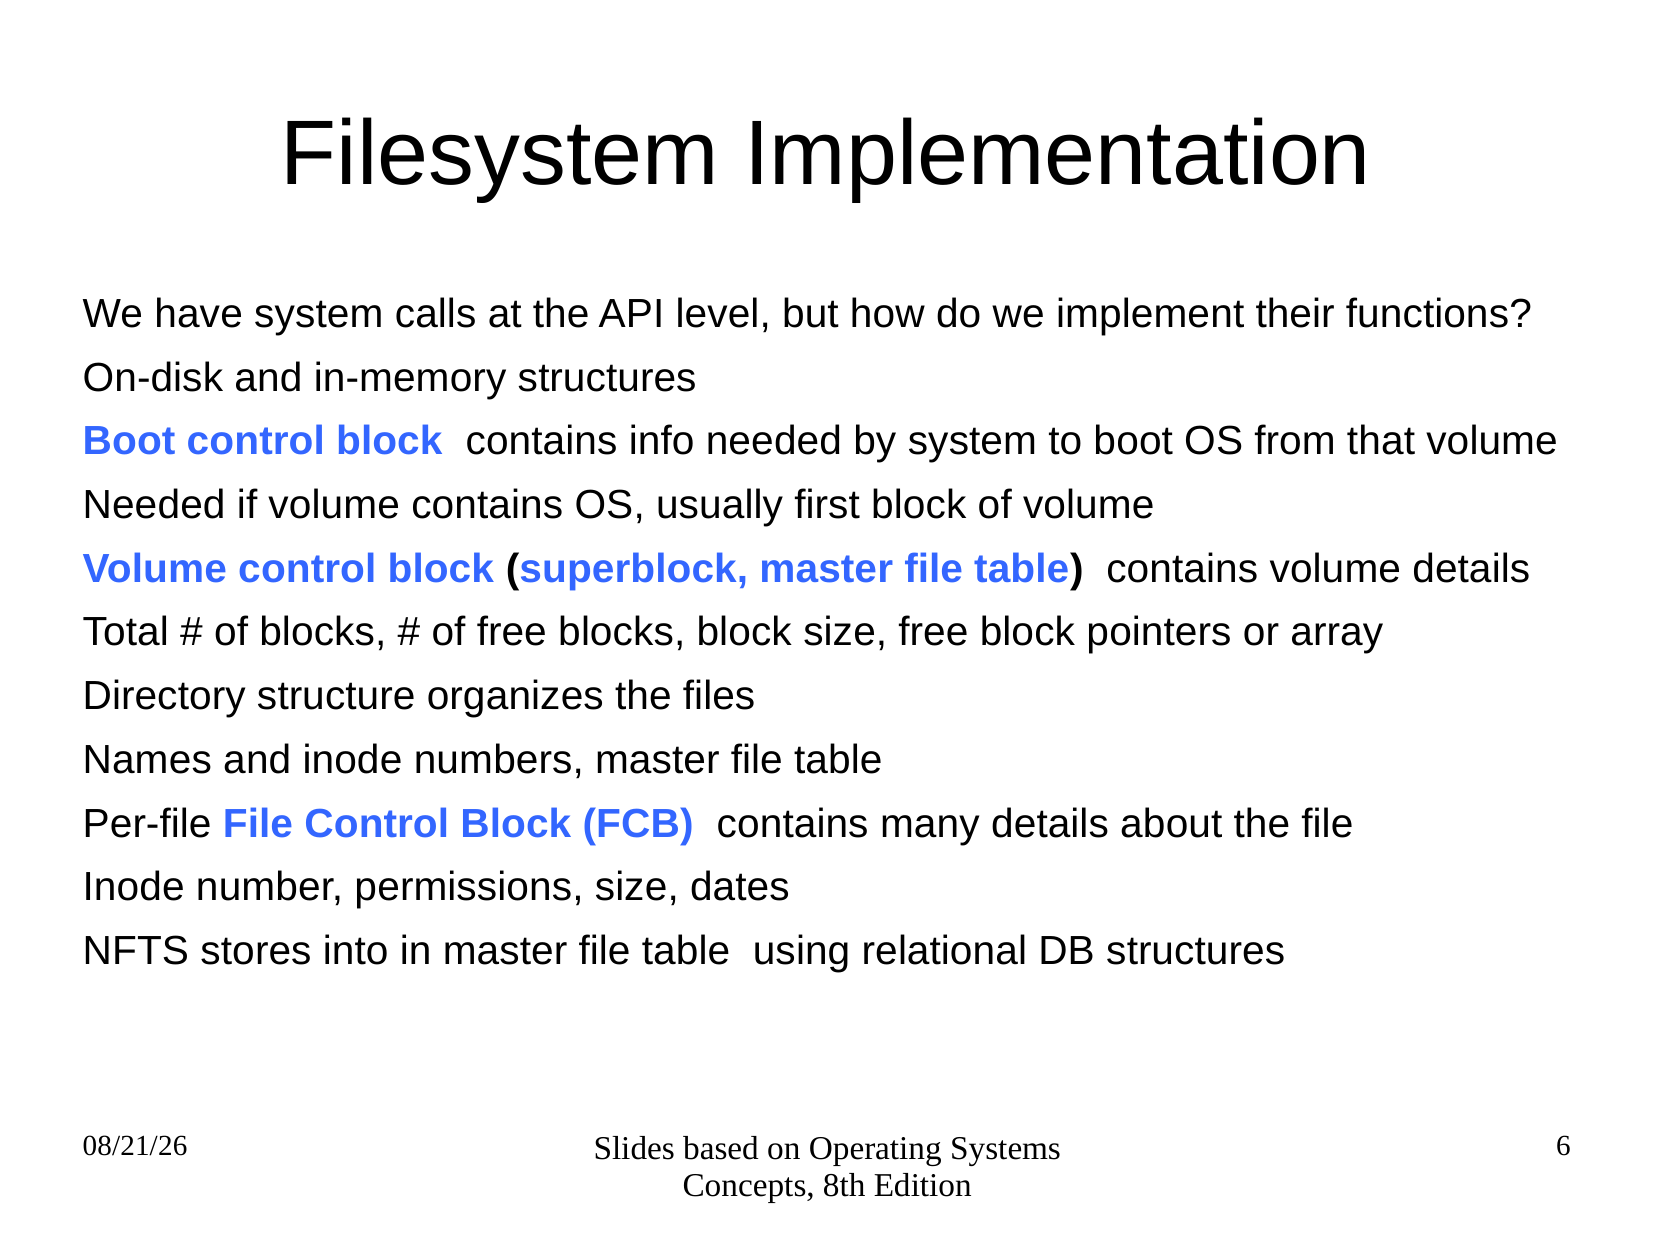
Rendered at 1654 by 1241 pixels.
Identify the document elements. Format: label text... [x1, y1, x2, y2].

title Filesystem Implementation [82, 49, 1571, 257]
list We have system calls at the API level, but how do we implement their functions? On-disk and in-memory structures Boot control block contains info needed by system to boot OS from that volume Needed if volume contains OS, usually first block of volume Volume control block (superblock, master file table) contains volume details Total # of blocks, # of free blocks, block size, free block pointers or array Directory structure organizes the files Names and inode numbers, master file table Per-file File Control Block (FCB) contains many details about the file Inode number, permissions, size, dates NFTS stores into in master file table using relational DB structures [82, 290, 1571, 1010]
